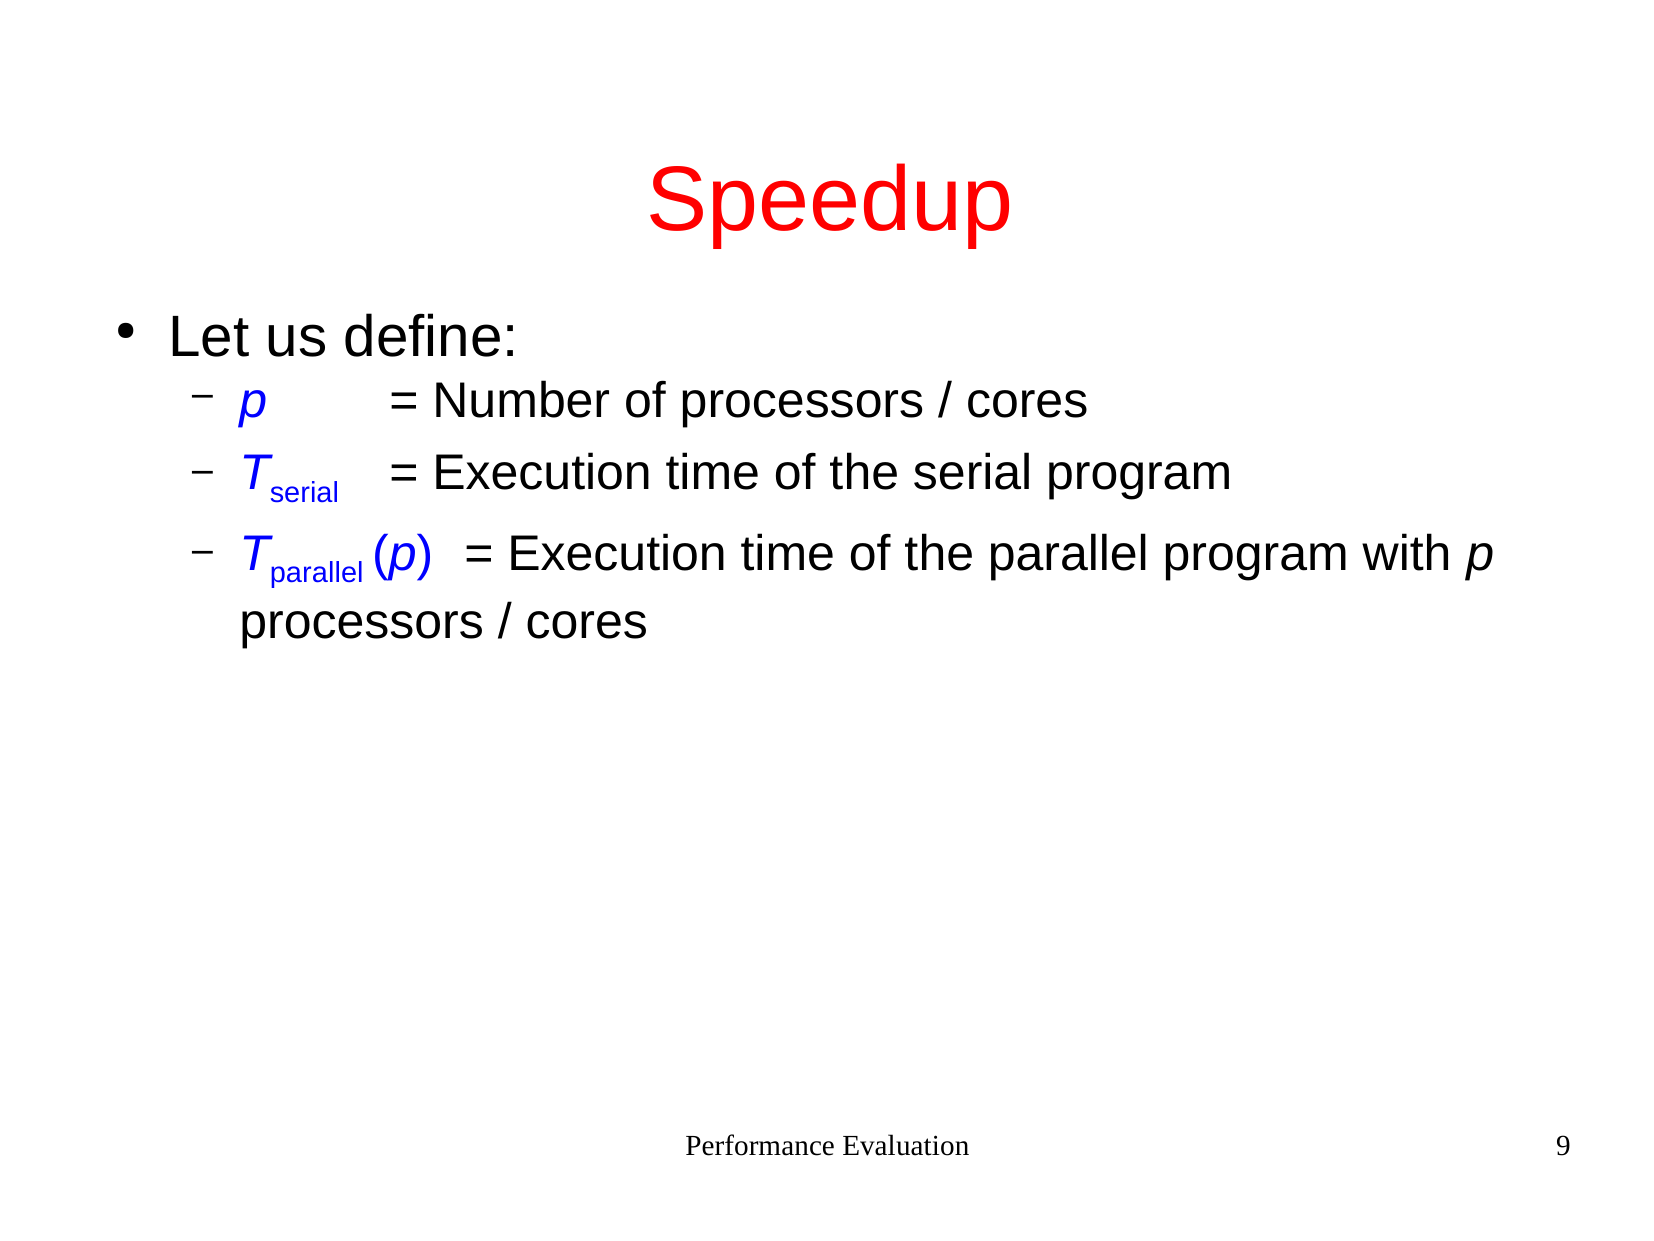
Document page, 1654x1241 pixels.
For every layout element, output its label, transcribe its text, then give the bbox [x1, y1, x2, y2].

list Let us define: p = Number of processors / cores Tserial = Execution time of the serial program Tparallel (p) = Execution time of the parallel program with p processors / cores [82, 290, 1571, 1109]
title Speedup [82, 49, 1571, 257]
